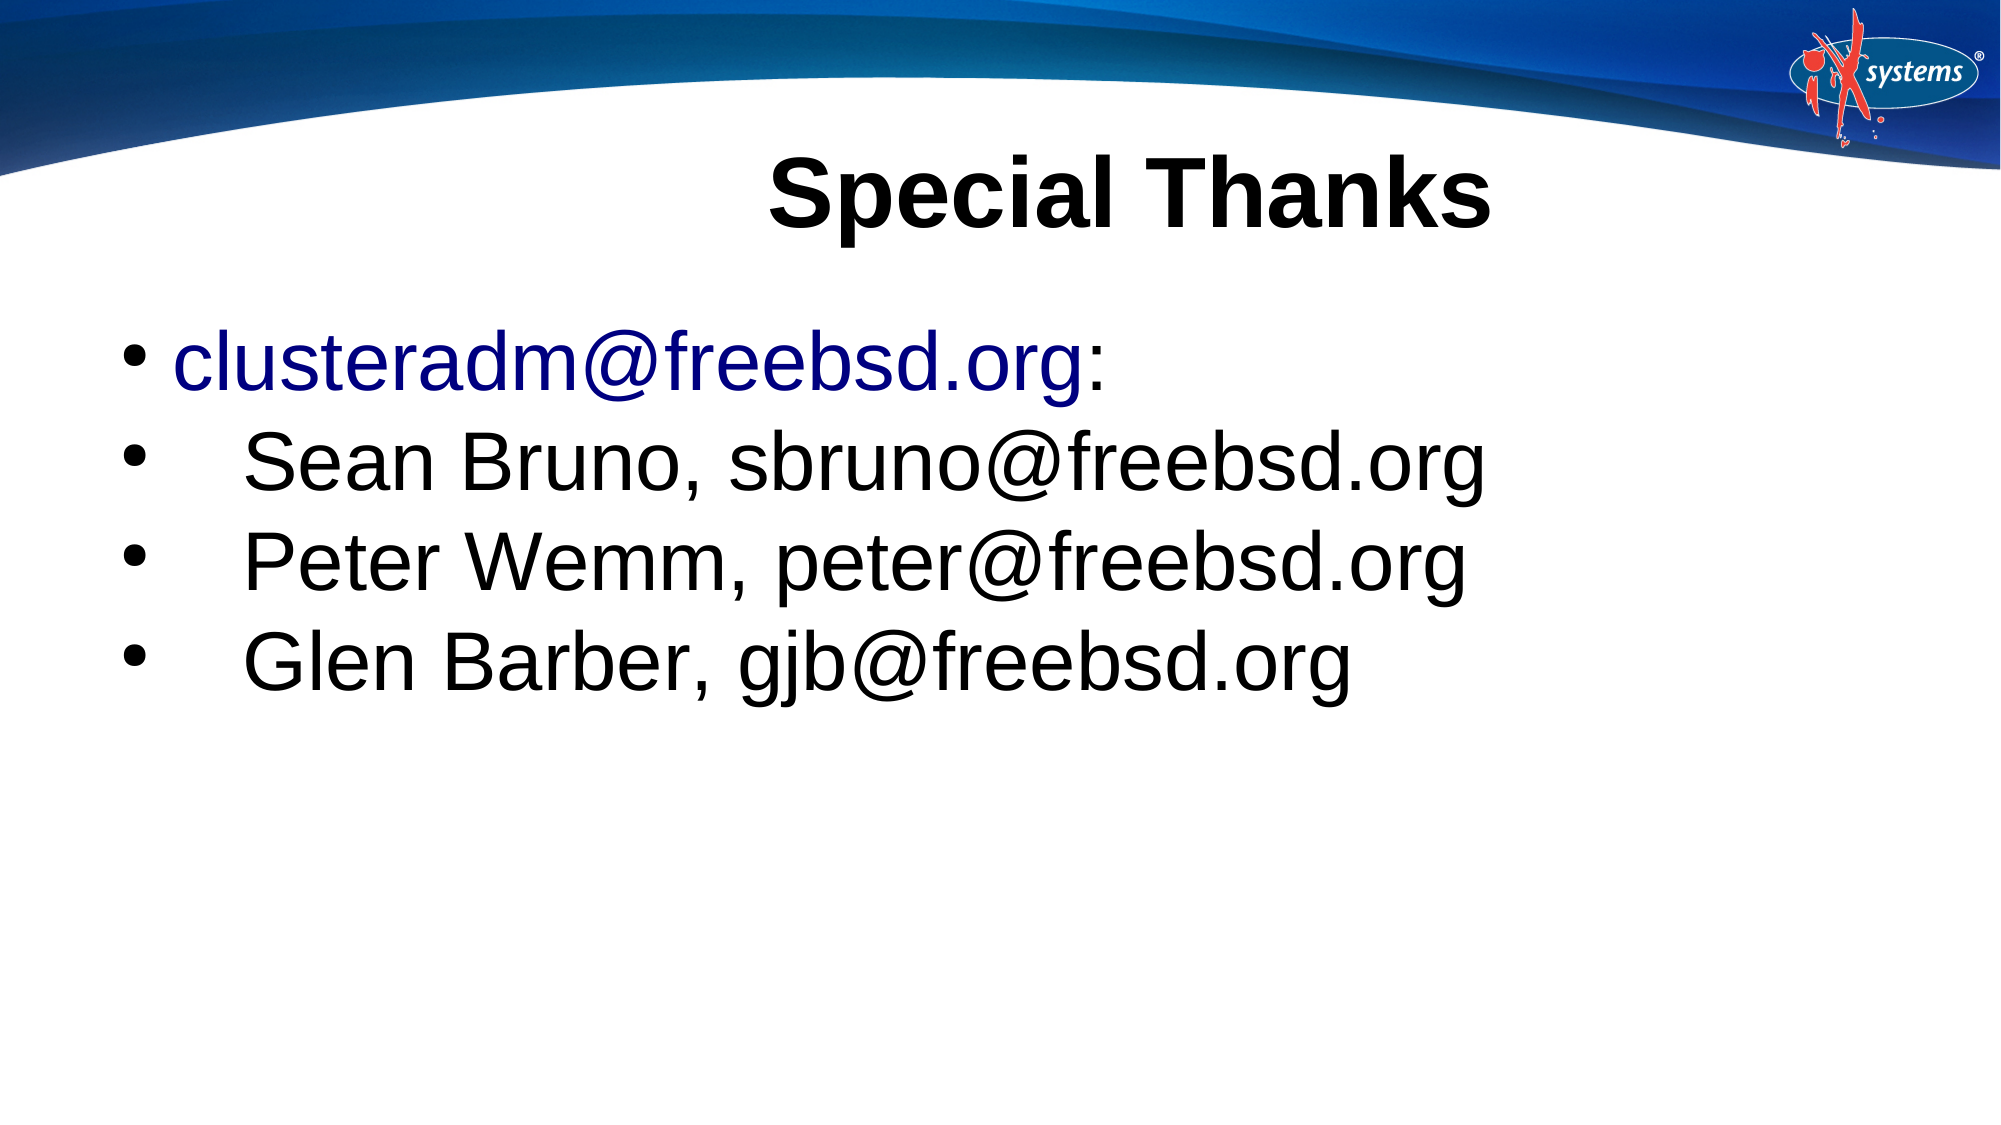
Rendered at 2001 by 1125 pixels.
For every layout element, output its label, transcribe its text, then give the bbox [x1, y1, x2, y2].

picture [0, 0, 2001, 1125]
text_box clusteradm@freebsd.org: Sean Bruno, sbruno@freebsd.org Peter Wemm, peter@freebsd.org Glen Barber, gjb@freebsd.org [104, 299, 1760, 795]
text_box Special Thanks [753, 120, 1143, 255]
